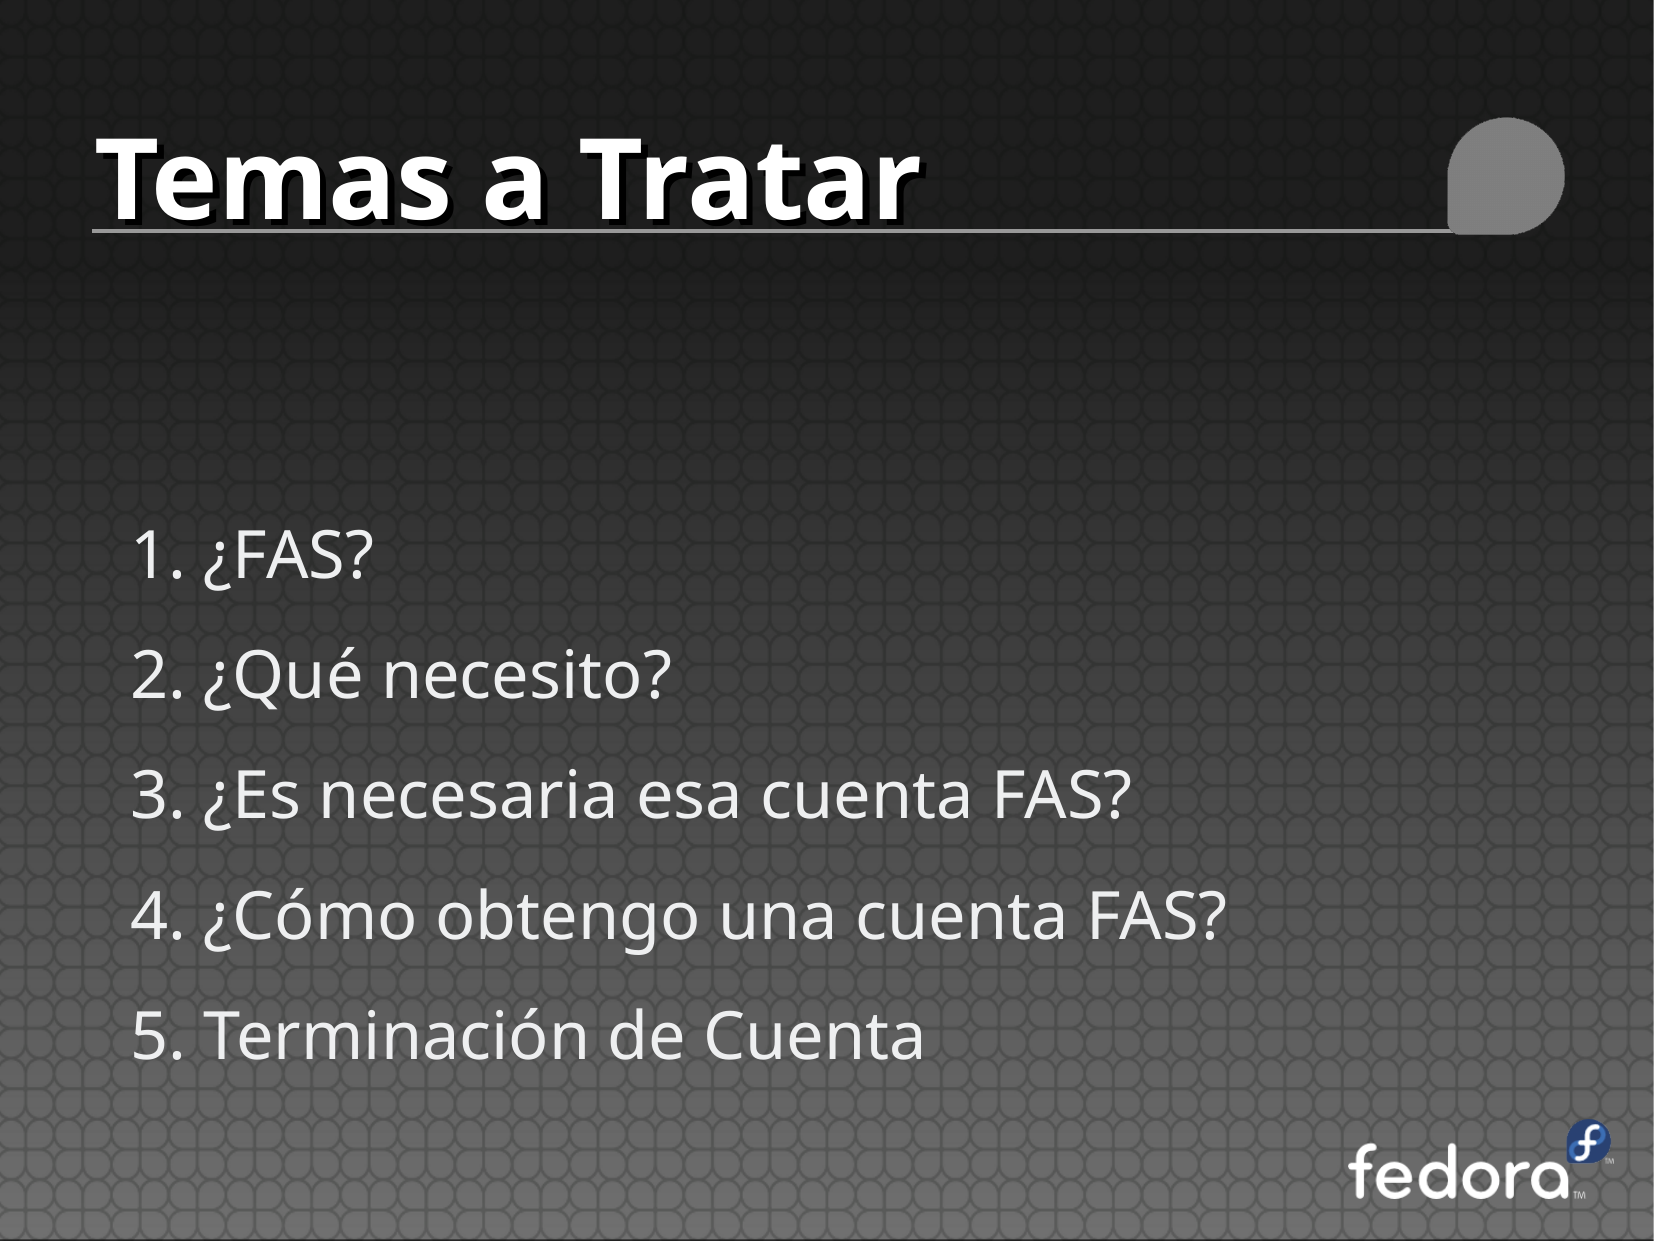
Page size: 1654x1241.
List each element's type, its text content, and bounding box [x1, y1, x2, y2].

picture [0, 0, 1654, 1241]
list ¿FAS? ¿Qué necesito? ¿Es necesaria esa cuenta FAS? ¿Cómo obtengo una cuenta FAS? Terminación de Cuenta [112, 386, 1501, 1002]
title Temas a Tratar [94, 100, 1426, 251]
